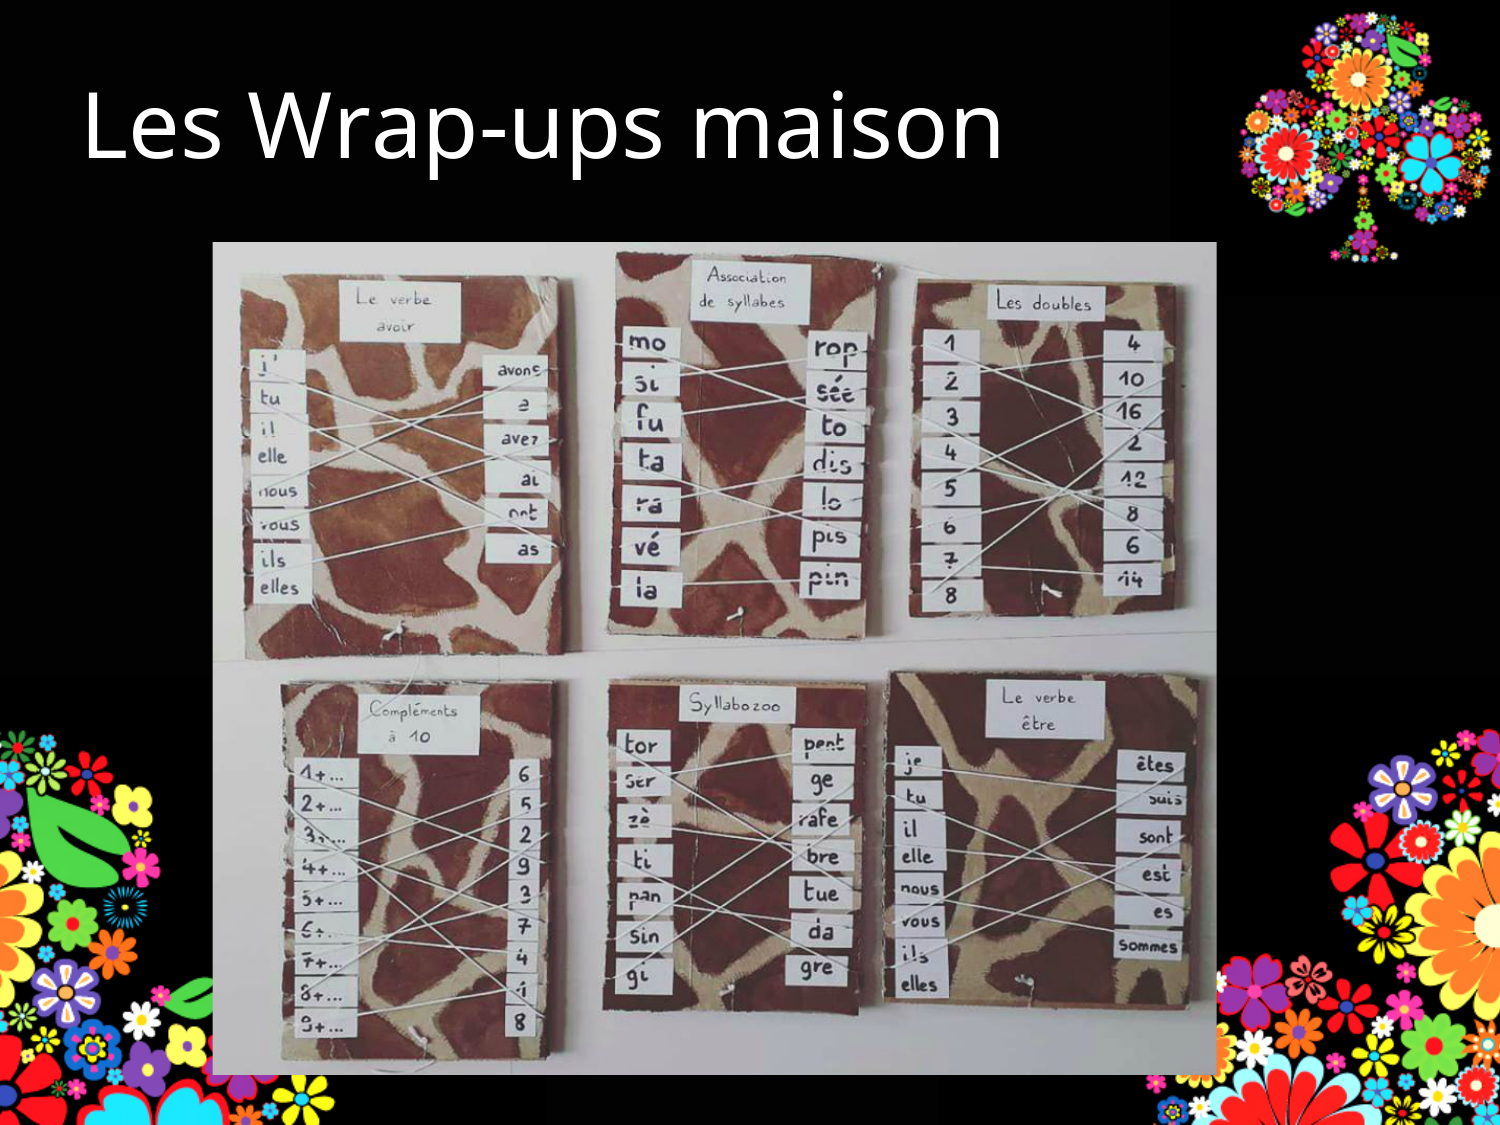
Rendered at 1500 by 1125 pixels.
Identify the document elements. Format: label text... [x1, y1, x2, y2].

picture [0, 0, 1500, 1125]
title Les Wrap-ups maison [65, 59, 1500, 185]
